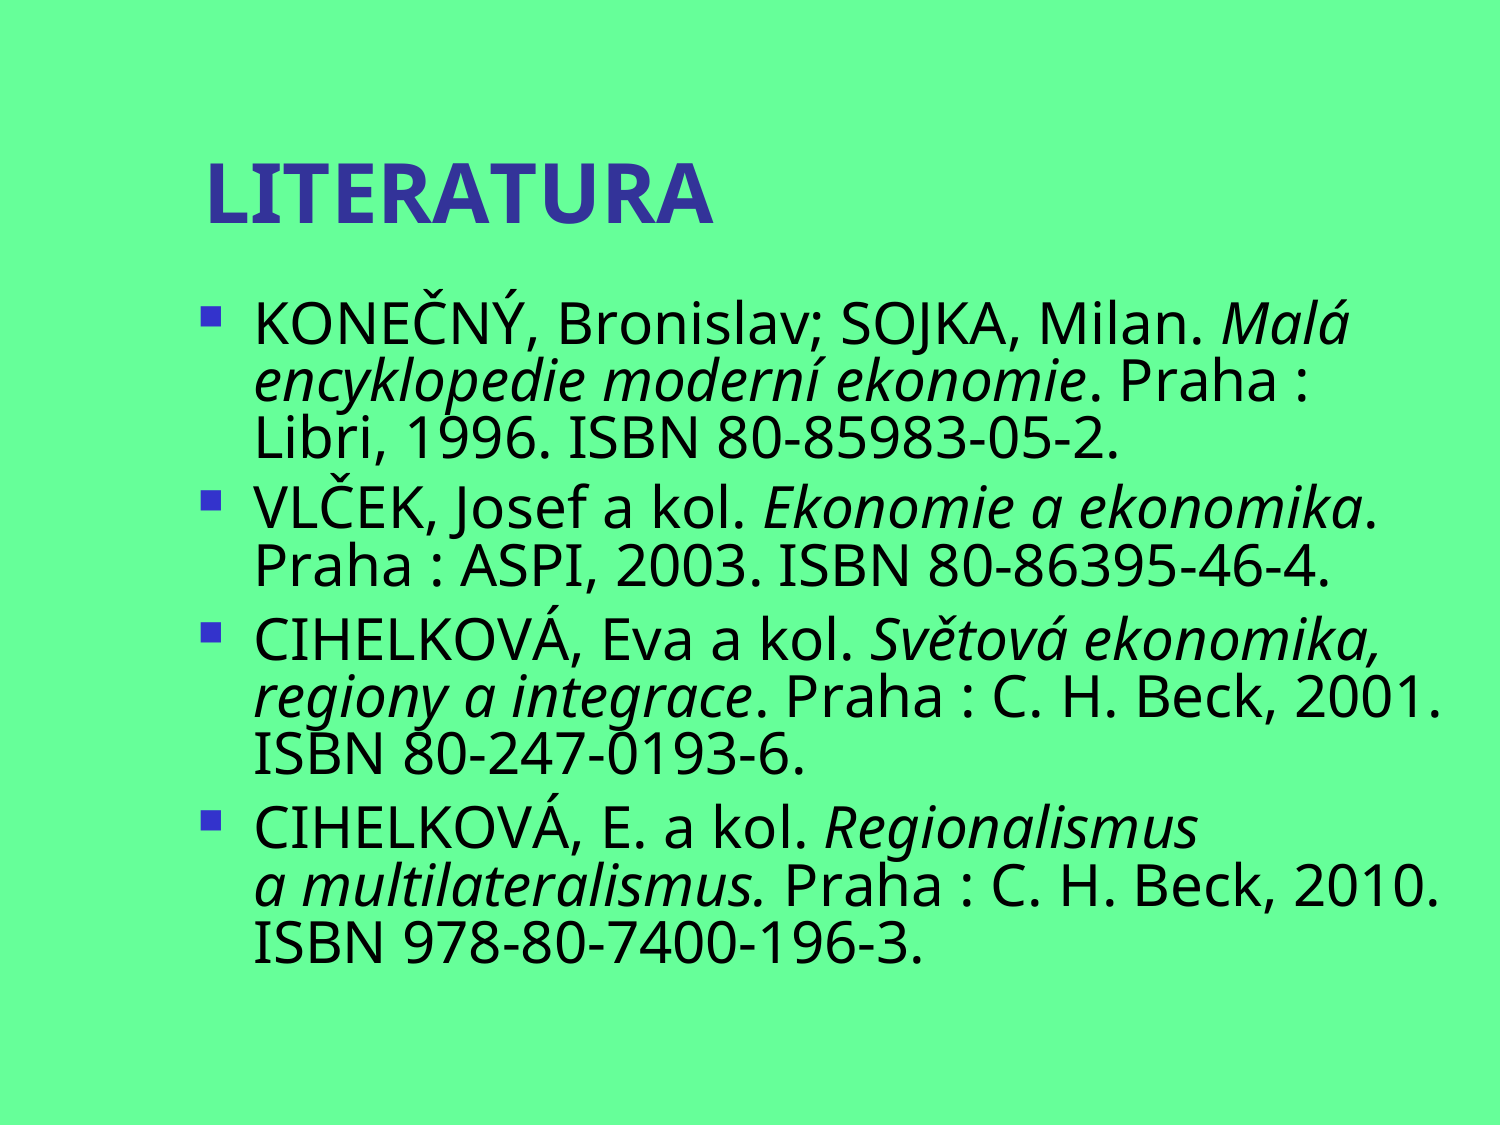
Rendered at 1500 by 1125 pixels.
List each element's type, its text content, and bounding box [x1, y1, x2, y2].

list KONEČNÝ, Bronislav; SOJKA, Milan. Malá encyklopedie moderní ekonomie. Praha : Libri, 1996. ISBN 80-85983-05-2. VLČEK, Josef a kol. Ekonomie a ekonomika. Praha : ASPI, 2003. ISBN 80-86395-46-4. CIHELKOVÁ, Eva a kol. Světová ekonomika, regiony a integrace. Praha : C. H. Beck, 2001. ISBN 80-247-0193-6. CIHELKOVÁ, E. a kol. Regionalismus a multilateralismus. Praha : C. H. Beck, 2010. ISBN 978-80-7400-196-3. [183, 290, 1459, 1053]
title LITERATURA [188, 7, 1468, 248]
